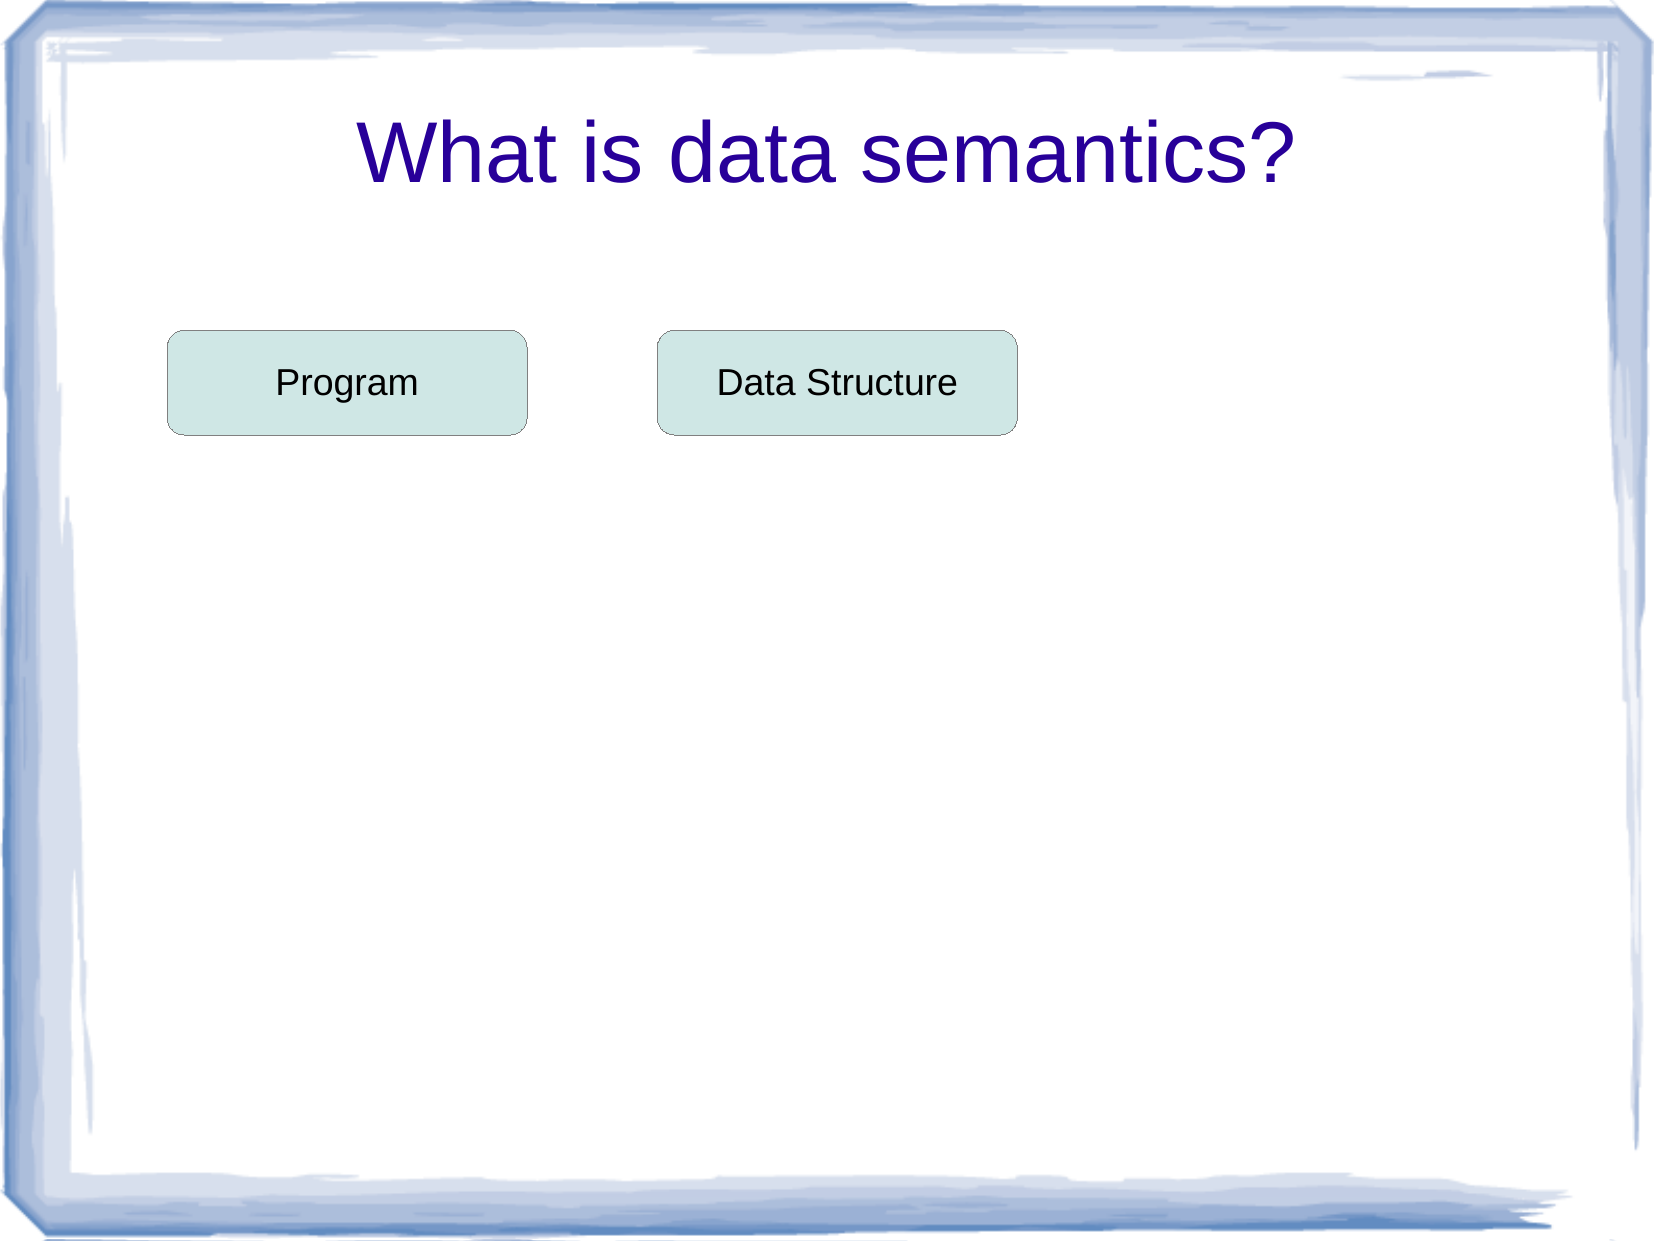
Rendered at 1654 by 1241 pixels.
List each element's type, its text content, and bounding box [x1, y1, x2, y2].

picture [0, 0, 1654, 1241]
text_box Program [167, 330, 528, 436]
text_box Data Structure [657, 330, 1018, 436]
title What is data semantics? [82, 49, 1571, 257]
